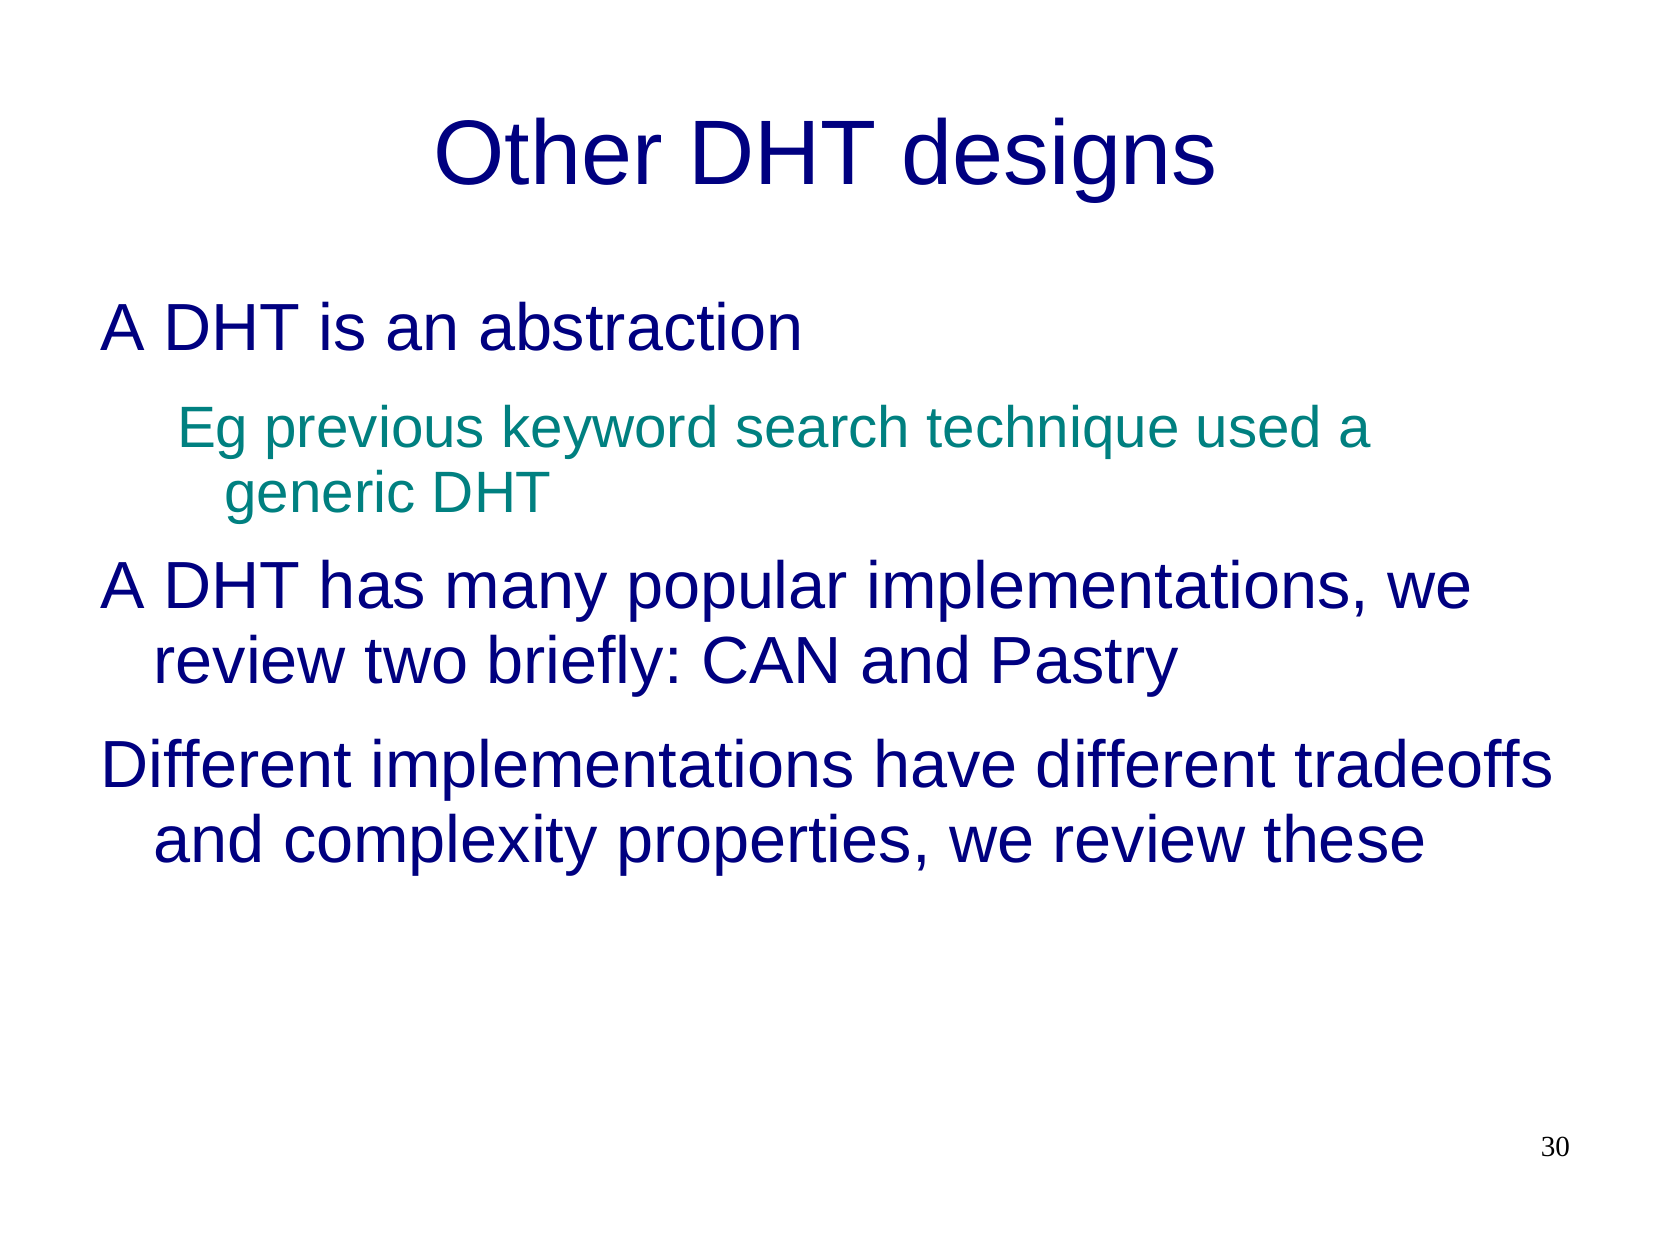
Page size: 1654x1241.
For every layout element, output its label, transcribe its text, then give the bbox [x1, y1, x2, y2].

list A DHT is an abstraction Eg previous keyword search technique used a generic DHT A DHT has many popular implementations, we review two briefly: CAN and Pastry Different implementations have different tradeoffs and complexity properties, we review these [82, 290, 1571, 1109]
title Other DHT designs [82, 49, 1571, 257]
